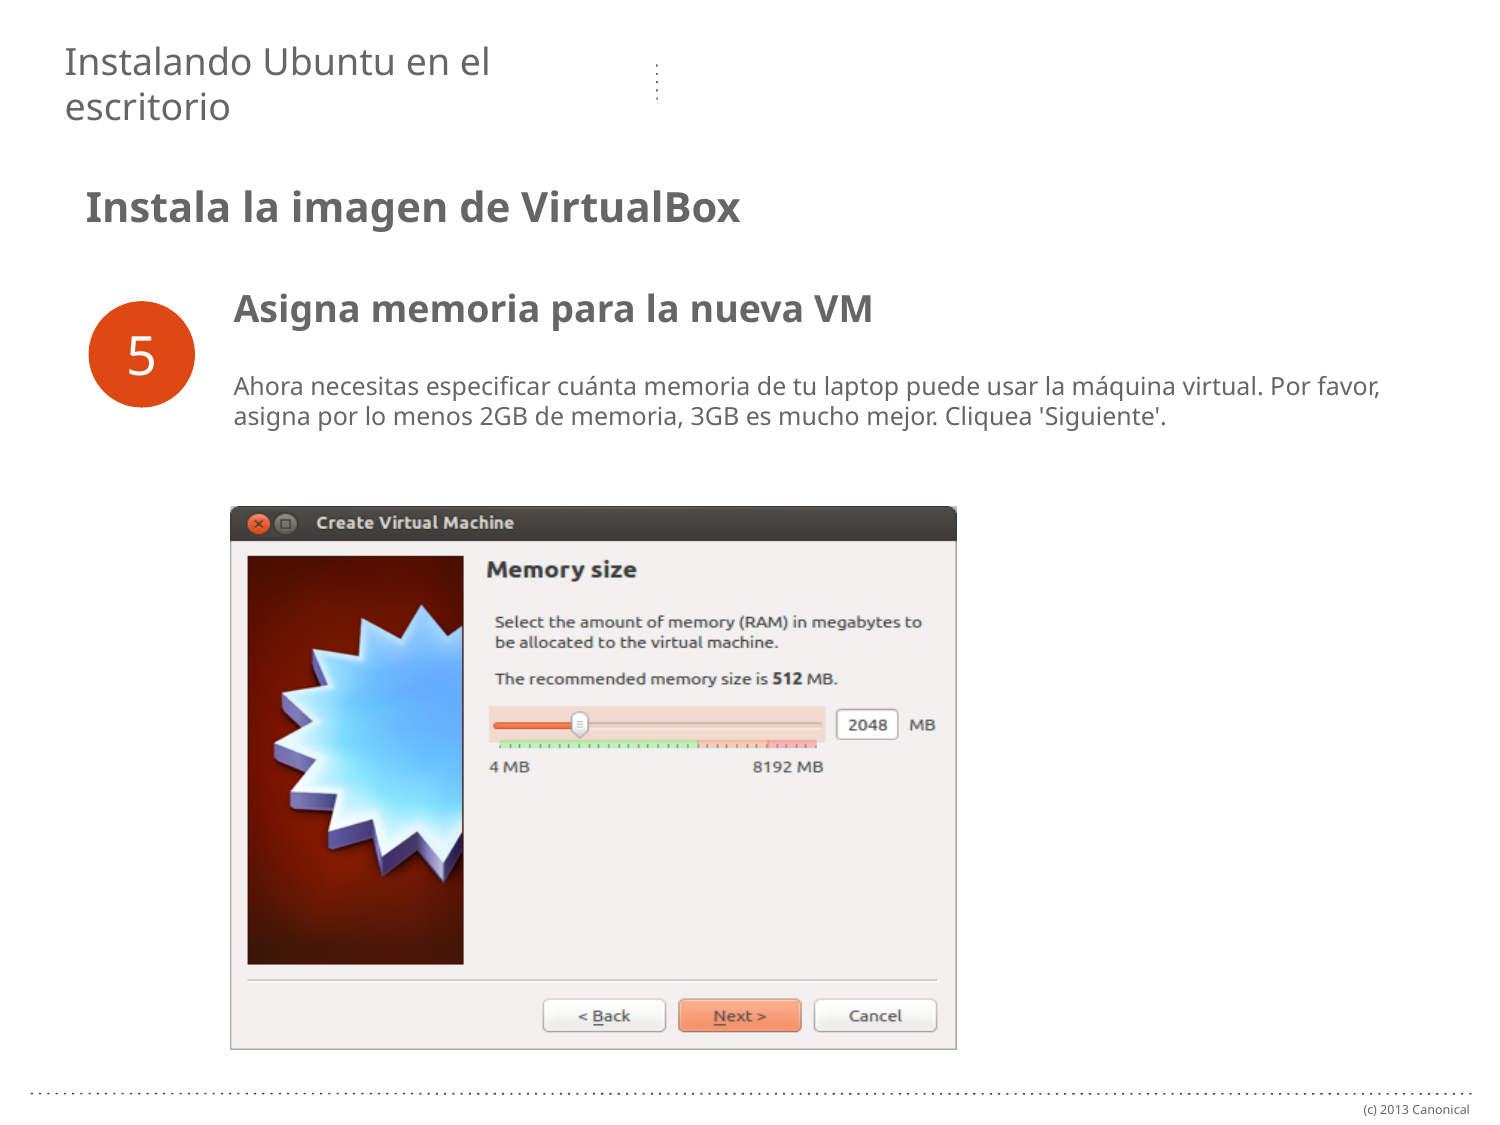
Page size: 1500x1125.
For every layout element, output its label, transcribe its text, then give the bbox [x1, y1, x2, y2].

title Instalando Ubuntu en el escritorio [49, 53, 658, 114]
text_box (c) 2013 Canonical [19, 1099, 1485, 1119]
list Instala la imagen de VirtualBox Asigna memoria para la nueva VM Ahora necesitas especificar cuánta memoria de tu laptop puede usar la máquina virtual. Por favor, asigna por lo menos 2GB de memoria, 3GB es mucho mejor. Cliquea 'Siguiente'. [70, 165, 1421, 969]
text_box 5 [88, 301, 195, 408]
picture [230, 506, 957, 1050]
